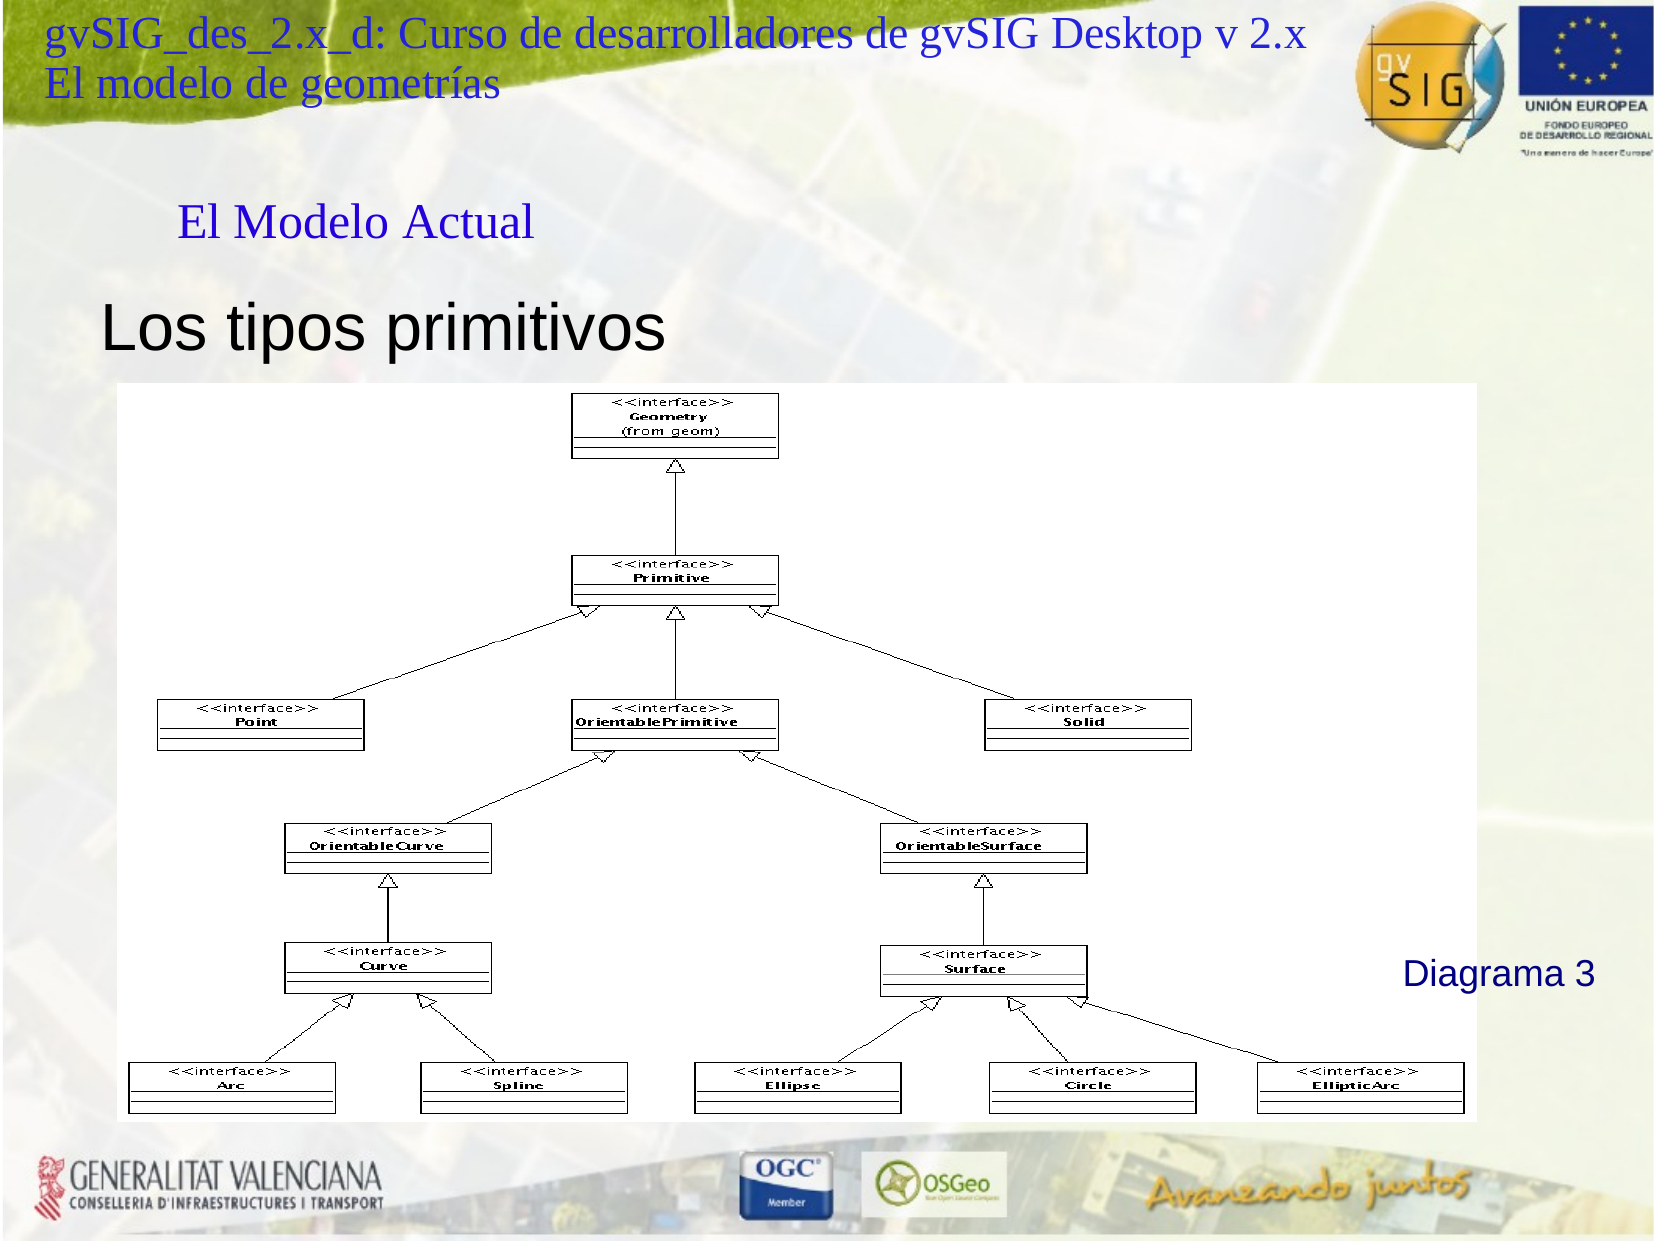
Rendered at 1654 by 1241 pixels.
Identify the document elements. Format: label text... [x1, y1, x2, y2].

list Los tipos primitivos [82, 290, 1571, 931]
text_box Diagrama 3 [1387, 944, 1623, 1015]
picture [2, 0, 1654, 1241]
title El Modelo Actual [177, 95, 1329, 347]
